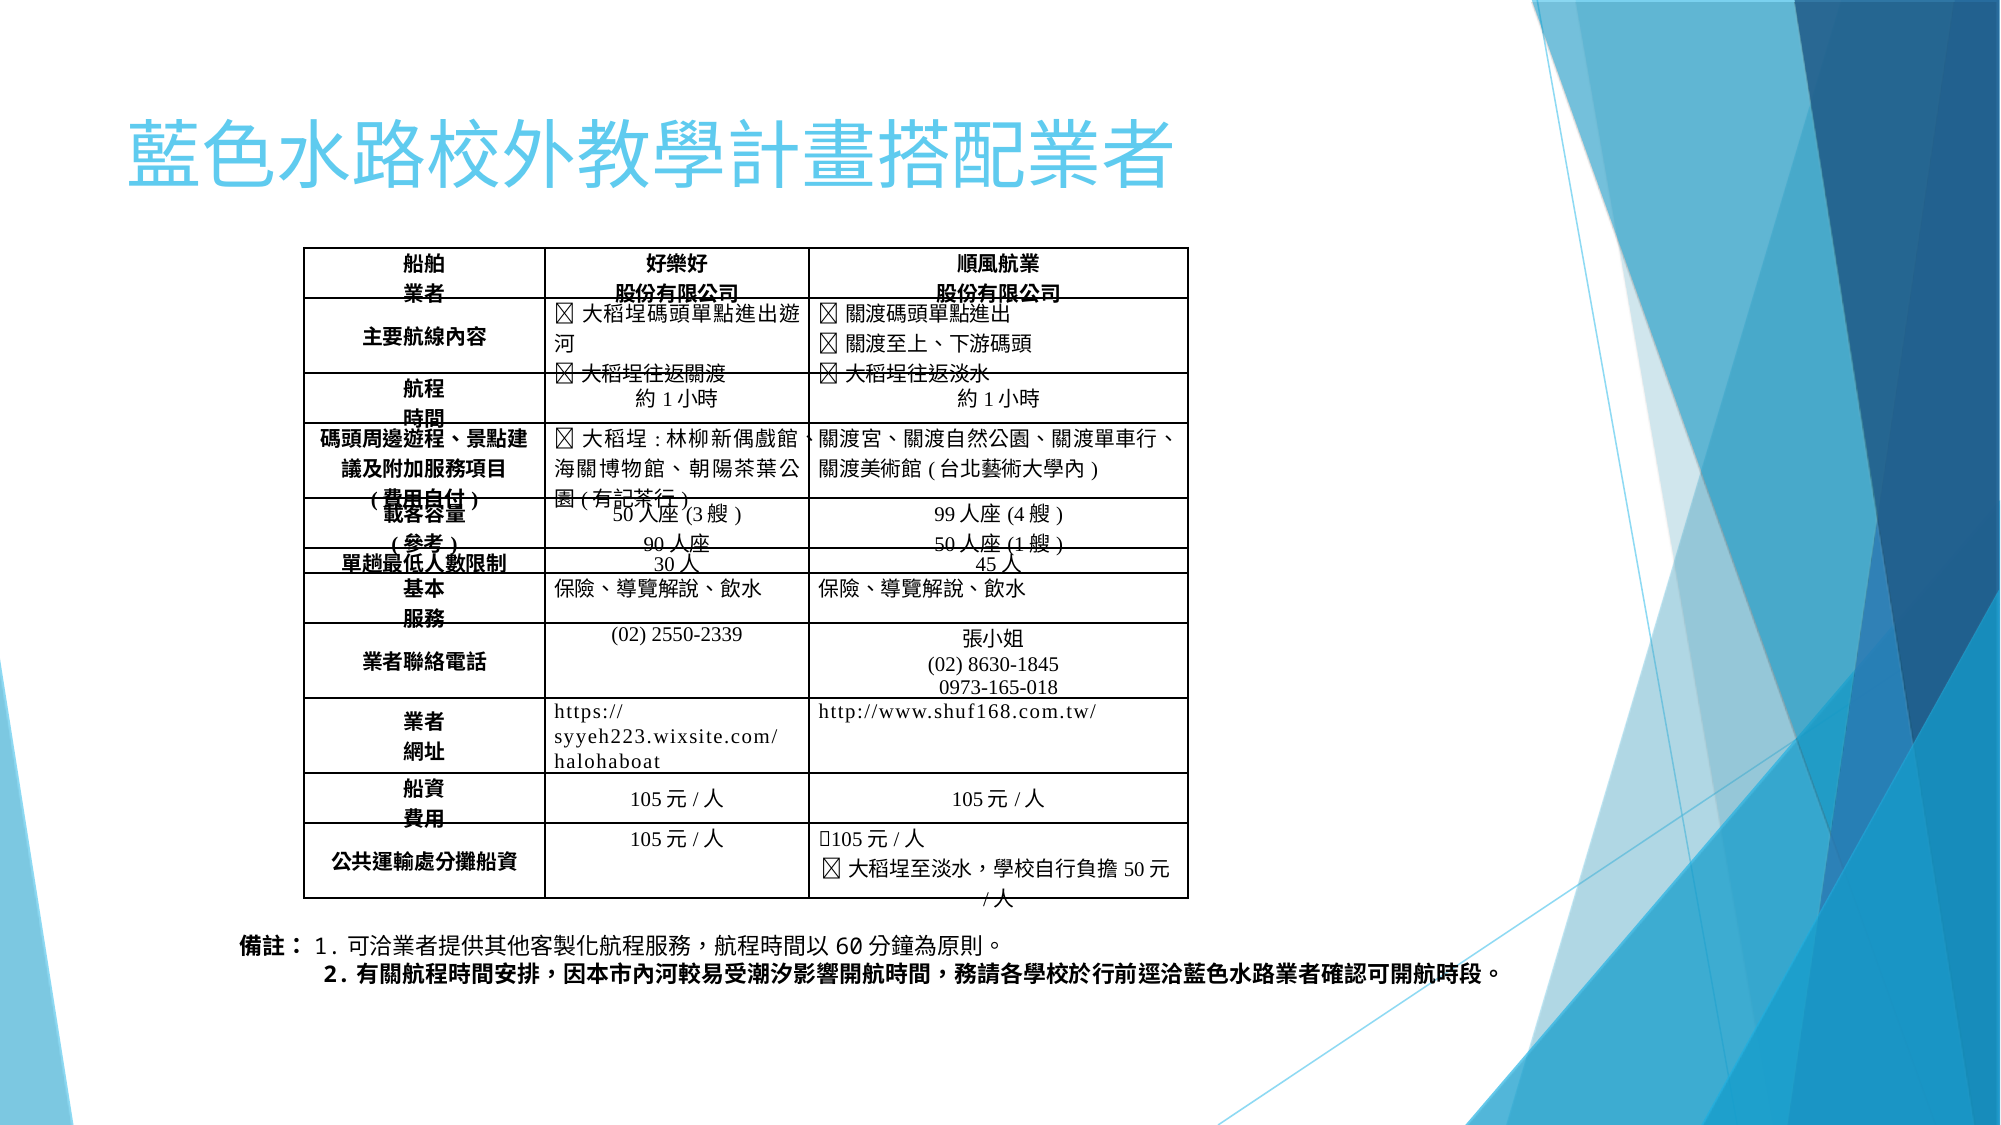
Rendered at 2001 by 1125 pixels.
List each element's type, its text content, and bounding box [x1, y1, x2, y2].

table_cell 約1小時 [810, 374, 1187, 422]
table_cell 張小姐 (02) 8630-1845 0973-165-018 [810, 624, 1187, 697]
table_cell 105元/人 [546, 774, 808, 822]
table_cell 約1小時 [546, 374, 808, 422]
table_cell 105元/人 大稻埕至淡水，學校自行負擔50元/人 [810, 824, 1187, 897]
table_cell 105元/人 [546, 824, 808, 897]
title 藍色水路校外教學計畫搭配業者 [111, 99, 1522, 317]
table_cell 公共運輸處分攤船資 [305, 824, 544, 897]
text_box 備註：1.可洽業者提供其他客製化航程服務，航程時間以60分鐘為原則。 2.有關航程時間安排，因本市內河較易受潮汐影響開航時間，務請各學校於行前逕洽藍色水路業者確認可開航時段。 [111, 828, 1522, 1125]
table_cell 大稻埕:林柳新偶戲館、海關博物館、朝陽茶葉公園(有記茶行) [546, 424, 808, 497]
table_cell (02) 2550-2339 [546, 624, 808, 697]
table_cell https://syyeh223.wixsite.com/halohaboat [546, 699, 808, 772]
table_cell 30人 [683, 561, 696, 572]
table_cell 50人座(3艘) 90人座 [546, 499, 808, 547]
table_cell 航程 時間 [305, 374, 544, 422]
table_cell http://www.shuf168.com.tw/ [810, 699, 1187, 772]
table_cell 單趟最低人數限制 [305, 549, 544, 572]
table_cell 業者聯絡電話 [305, 624, 544, 697]
table_cell 保險、導覽解說、飲水 [546, 574, 808, 622]
table_cell 45人 [1005, 561, 1018, 572]
table_cell 30人 [546, 549, 808, 572]
table_cell 載客容量 (參考) [305, 499, 544, 547]
table_cell 主要航線內容 [305, 299, 544, 372]
table_cell 業者 網址 [305, 699, 544, 772]
table_header 順風航業 股份有限公司 [810, 249, 1187, 297]
table_cell 關渡碼頭單點進出 關渡至上、下游碼頭 大稻埕往返淡水 [810, 299, 1187, 372]
table_header 好樂好 股份有限公司 [546, 249, 808, 297]
table_cell 45人 [810, 549, 1187, 572]
table_cell 保險、導覽解說、飲水 [810, 574, 1187, 622]
table_cell 船資 費用 [305, 774, 544, 822]
table_cell 碼頭周邊遊程、景點建議及附加服務項目 (費用自付) [305, 424, 544, 497]
table_header 船舶 業者 [305, 249, 544, 297]
table_cell 關渡宮、關渡自然公園、關渡單車行、關渡美術館(台北藝術大學內) [810, 424, 1187, 497]
table_cell 105元/人 [810, 774, 1187, 822]
table_cell 基本 服務 [305, 574, 544, 622]
table_cell 99人座(4艘) 50人座(1艘) [810, 499, 1187, 547]
table_cell 大稻埕碼頭單點進出遊河 大稻埕往返關渡 [546, 299, 808, 372]
